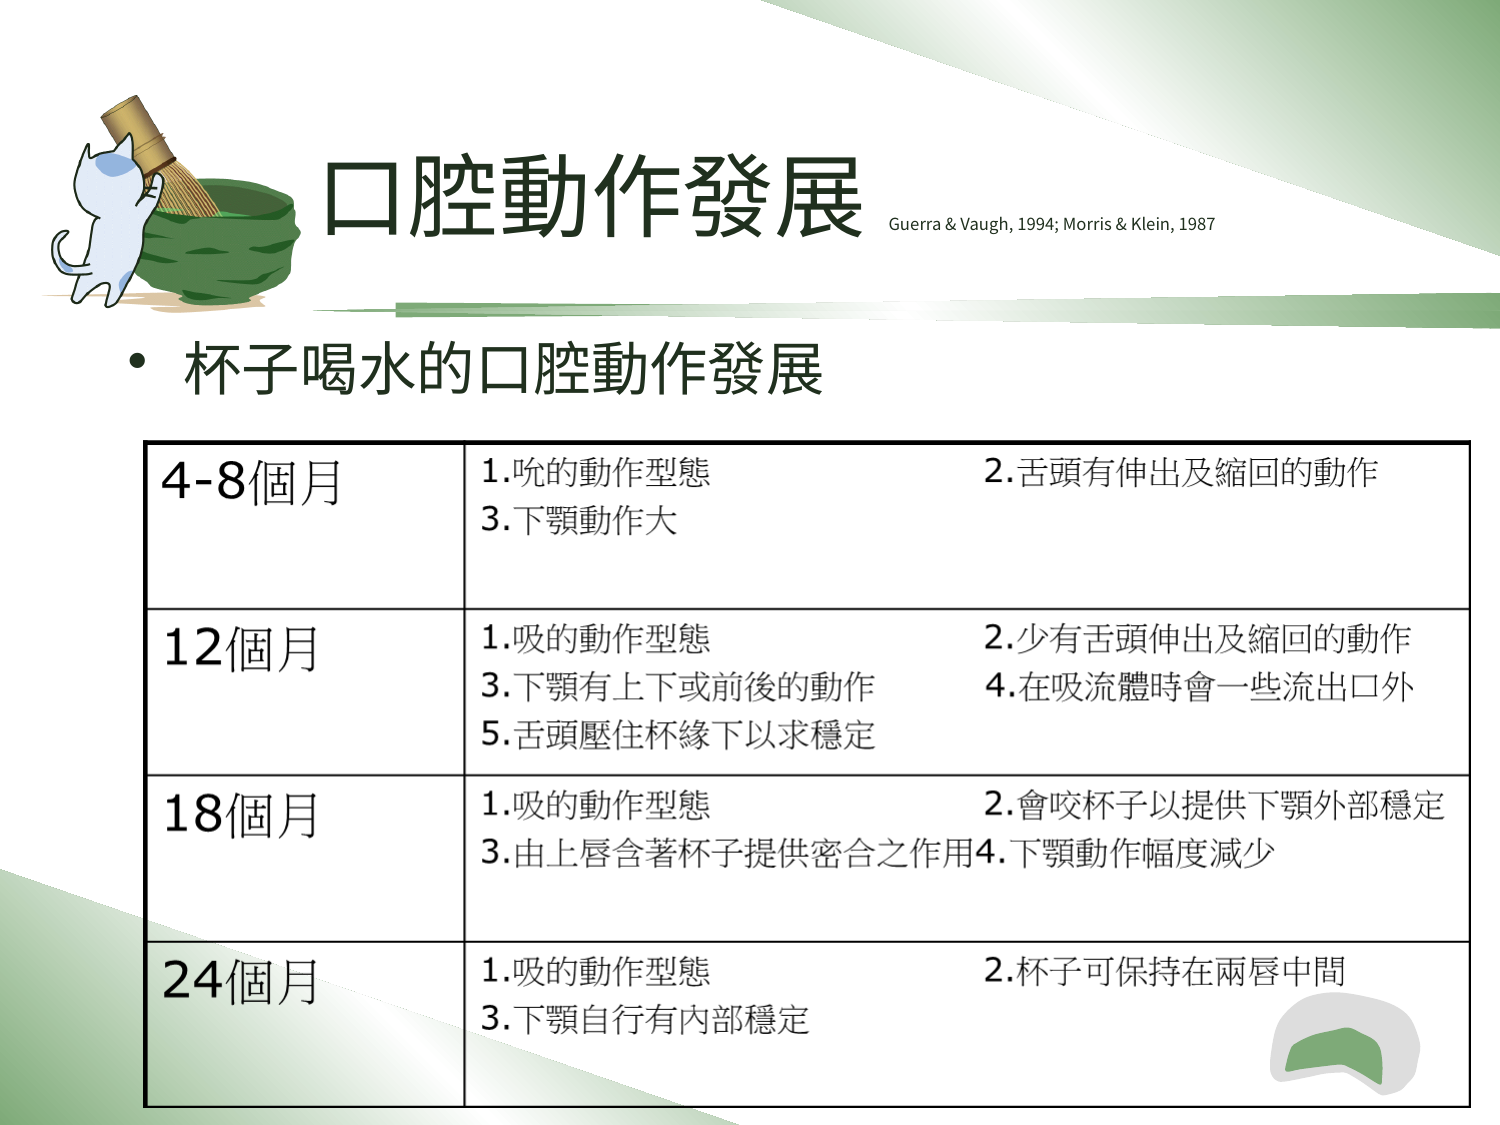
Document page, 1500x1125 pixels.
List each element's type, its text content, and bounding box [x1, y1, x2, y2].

list 杯子喝水的口腔動作發展 [112, 324, 1388, 1000]
picture [29, 90, 306, 318]
title 口腔動作發展Guerra & Vaugh, 1994; Morris & Klein, 1987 [301, 99, 1388, 288]
picture [130, 432, 1471, 1108]
